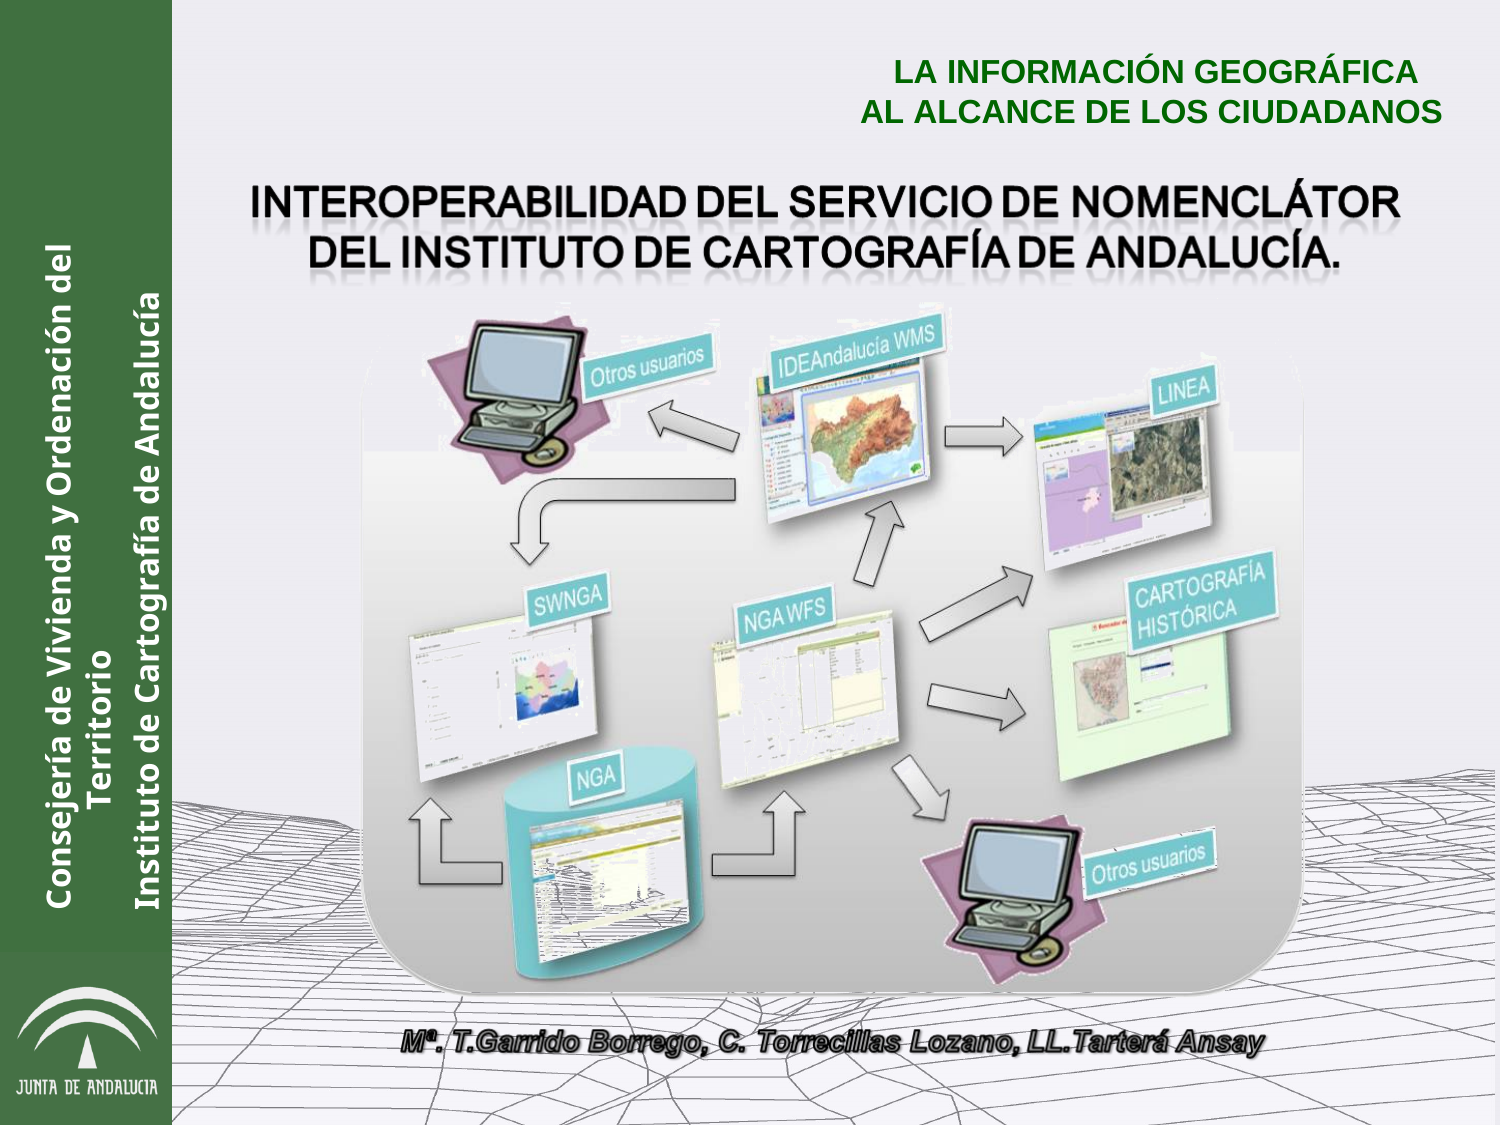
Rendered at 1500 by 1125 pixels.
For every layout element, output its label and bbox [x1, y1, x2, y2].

picture [172, 0, 1500, 1125]
